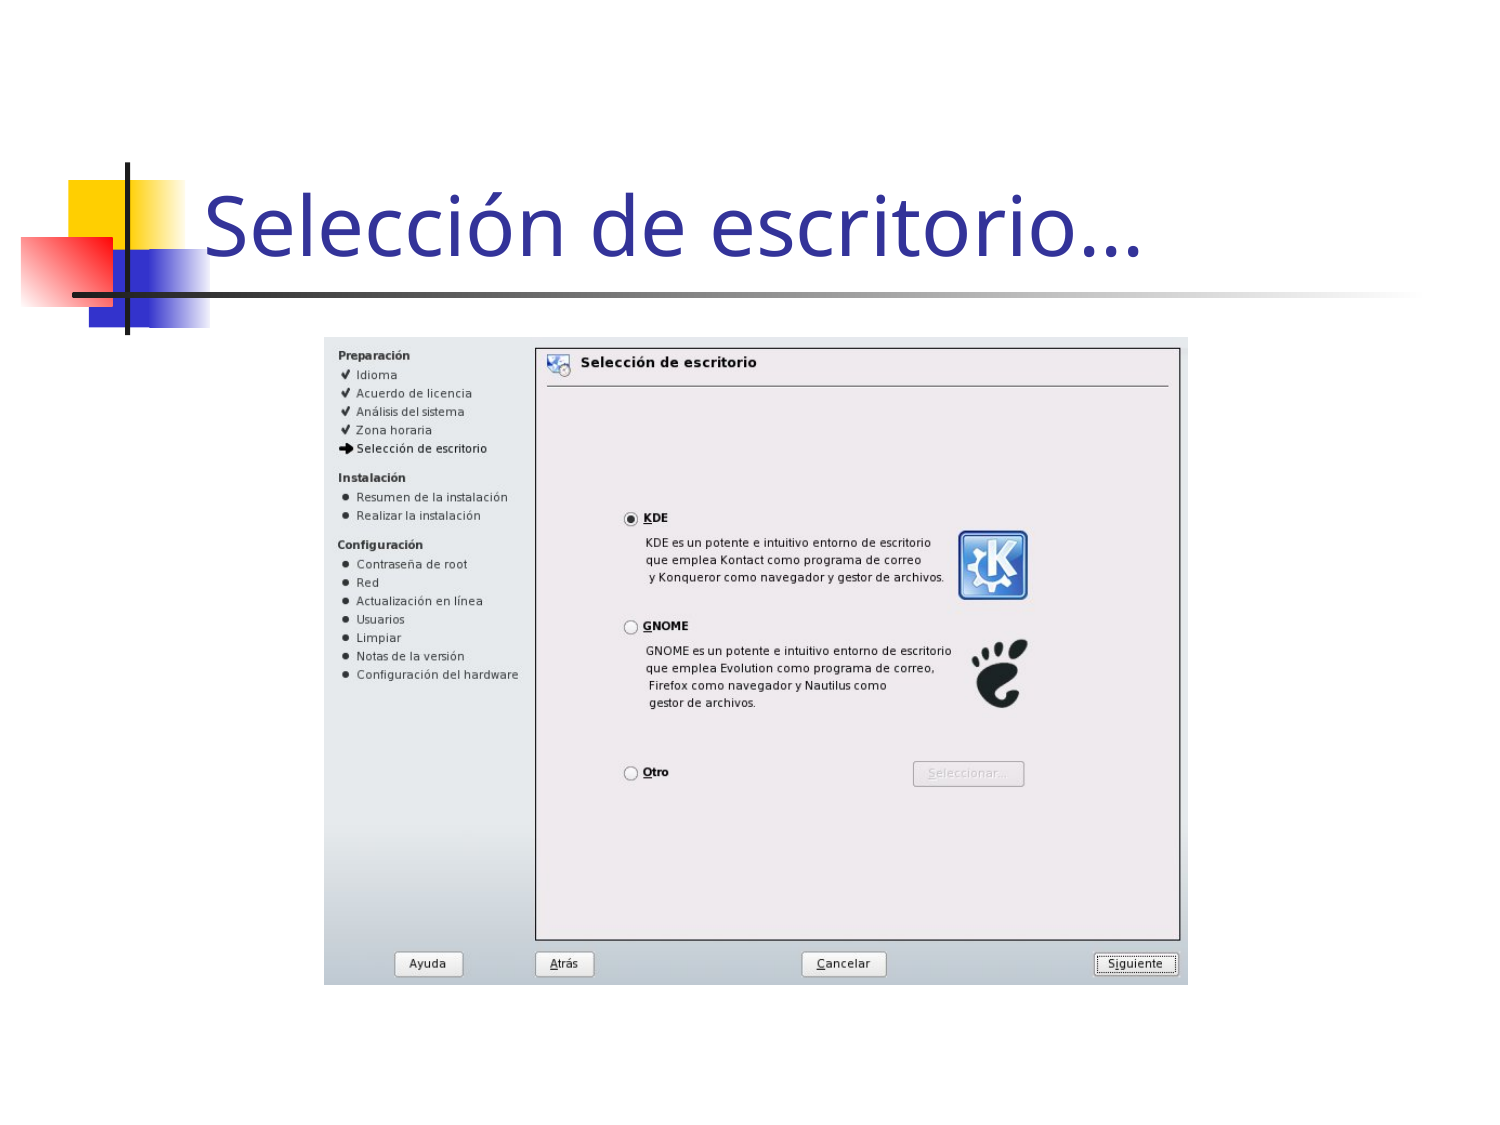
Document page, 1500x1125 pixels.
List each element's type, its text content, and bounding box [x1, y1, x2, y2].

title Selección de escritorio... [188, 101, 1468, 289]
picture [324, 337, 1188, 985]
